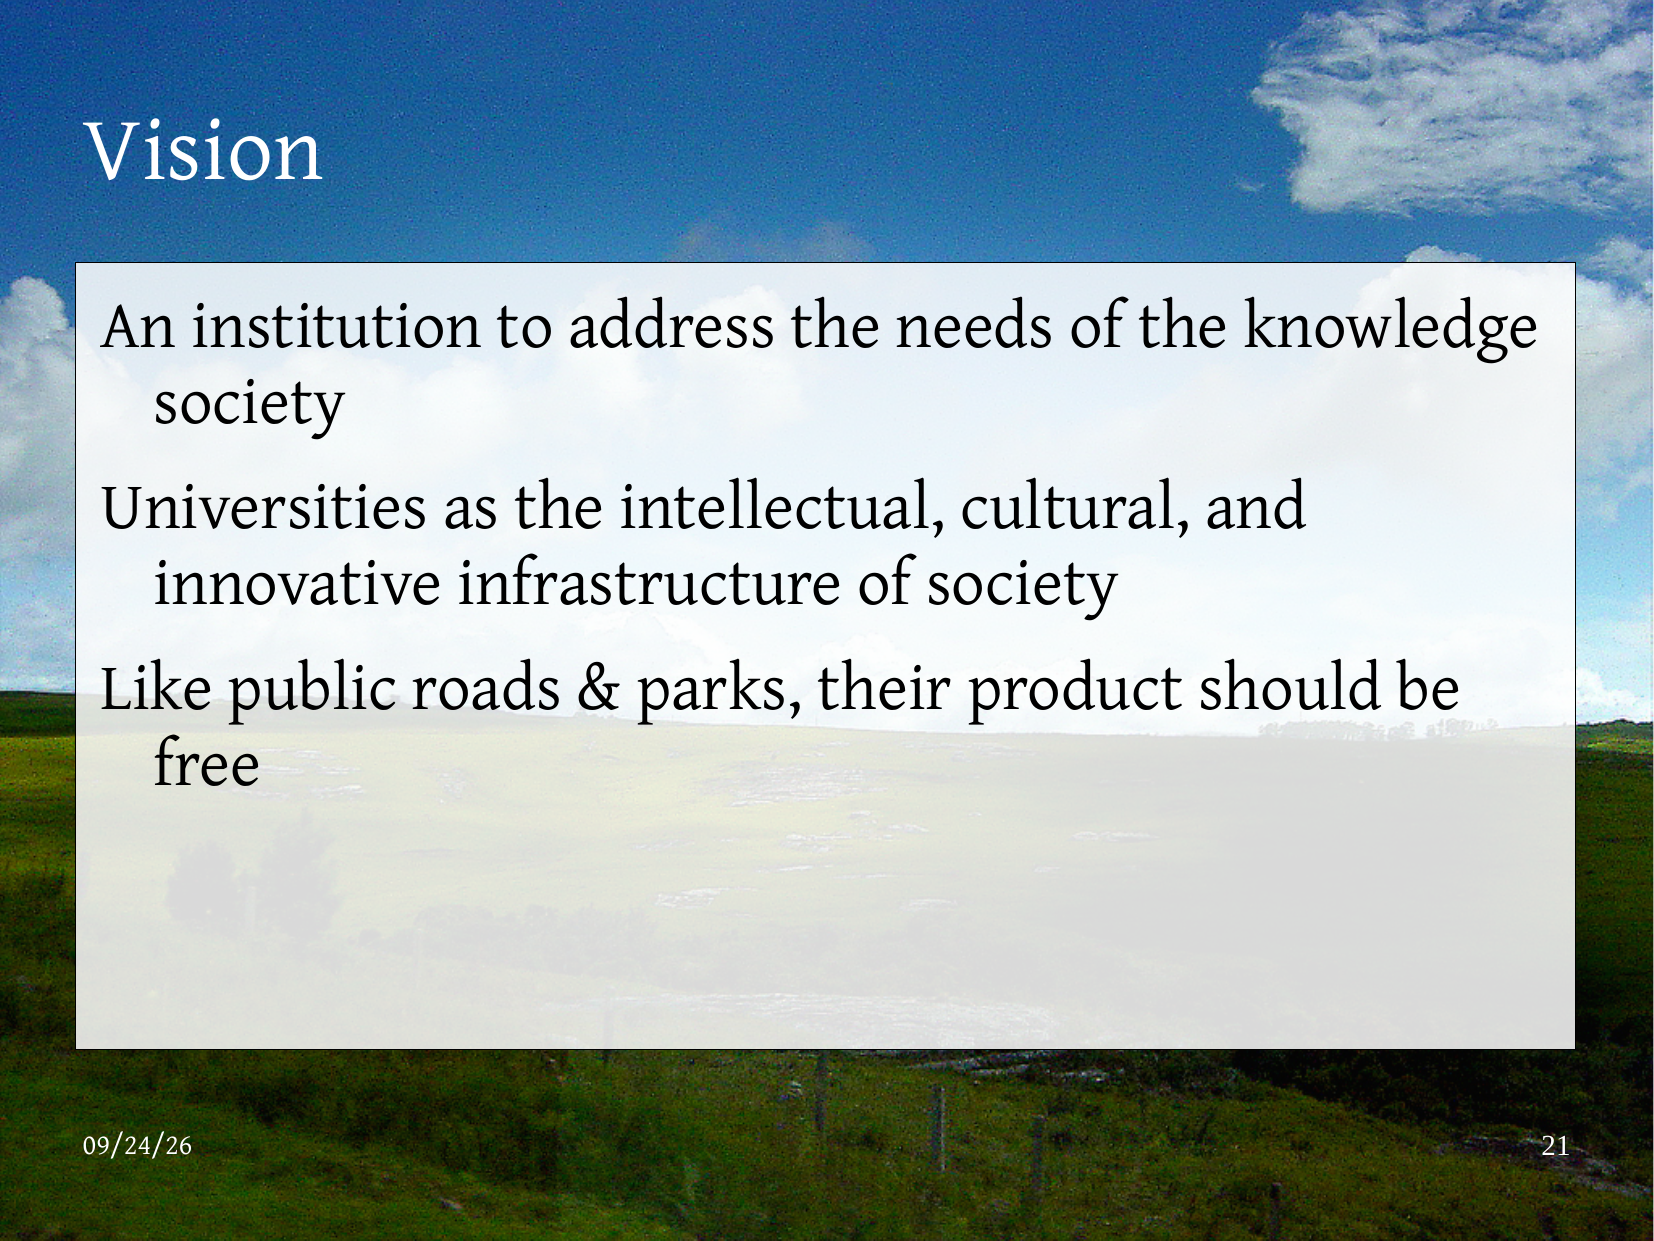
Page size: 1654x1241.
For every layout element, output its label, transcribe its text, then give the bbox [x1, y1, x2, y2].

picture [0, 0, 1654, 1241]
title Vision [82, 56, 1571, 250]
list An institution to address the needs of the knowledge society Universities as the intellectual, cultural, and innovative infrastructure of society Like public roads & parks, their product should be free [82, 290, 1571, 1094]
